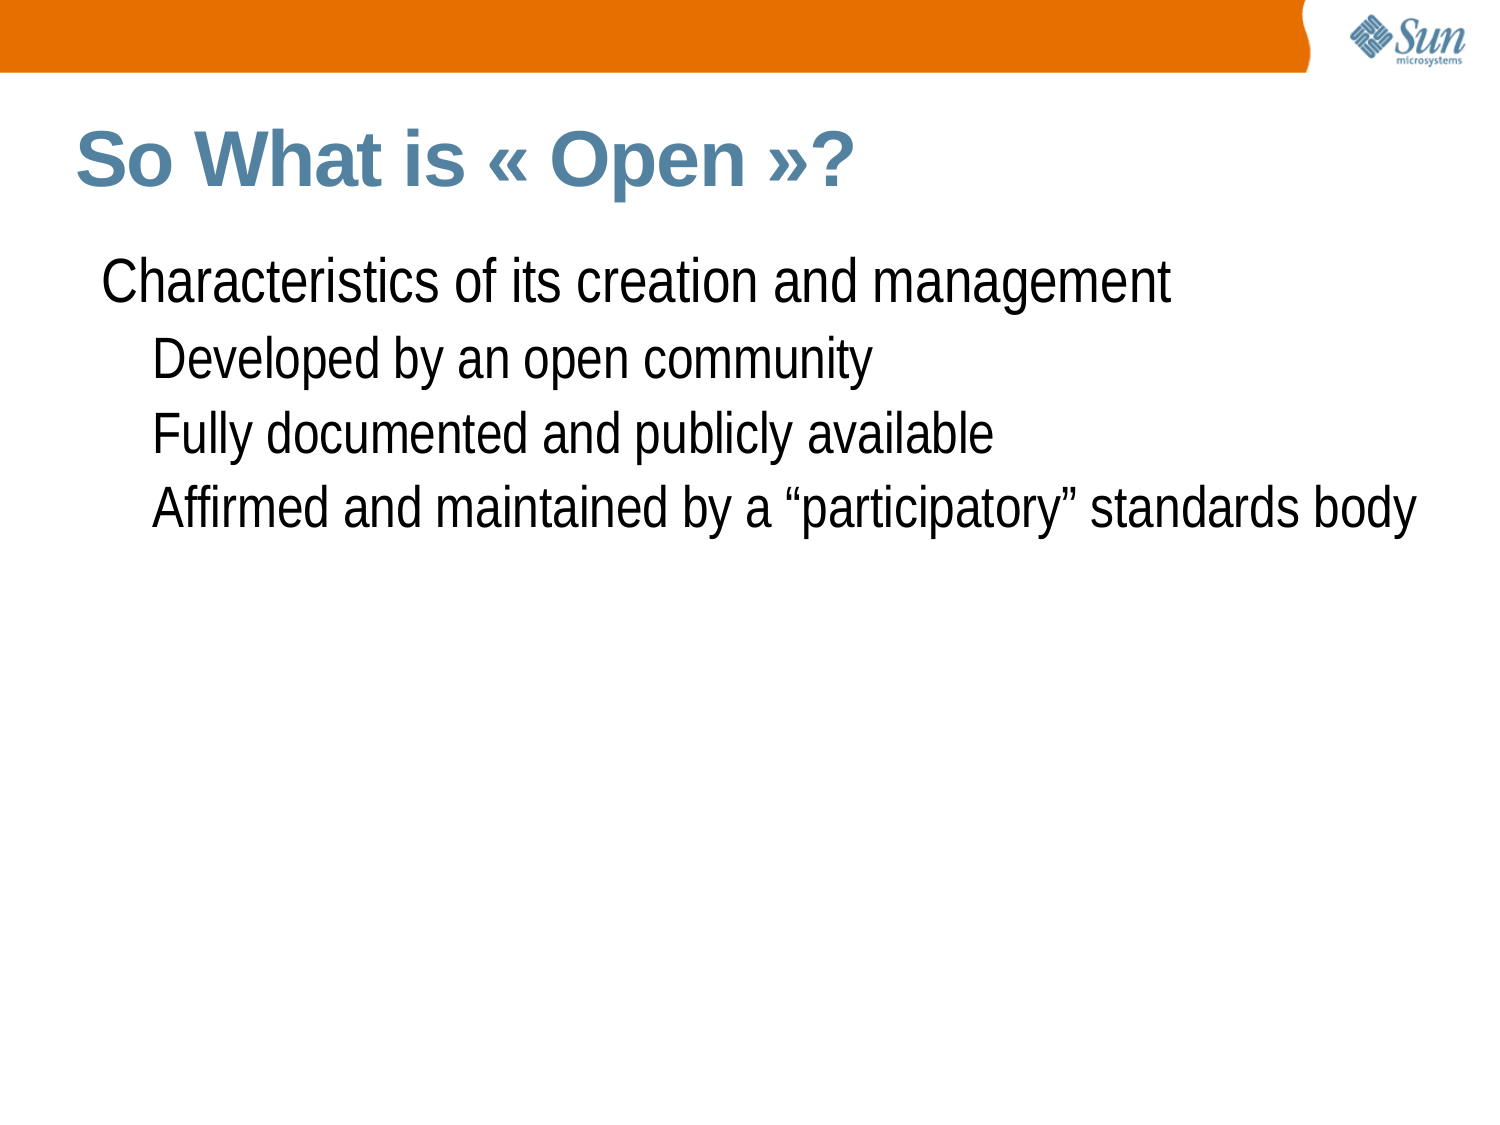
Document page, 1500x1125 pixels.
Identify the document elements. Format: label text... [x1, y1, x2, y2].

picture [0, 0, 1500, 75]
list Characteristics of its creation and management Developed by an open community Fully documented and publicly available Affirmed and maintained by a “participatory” standards body [81, 254, 1419, 1011]
title So What is « Open »? [75, 122, 1438, 292]
